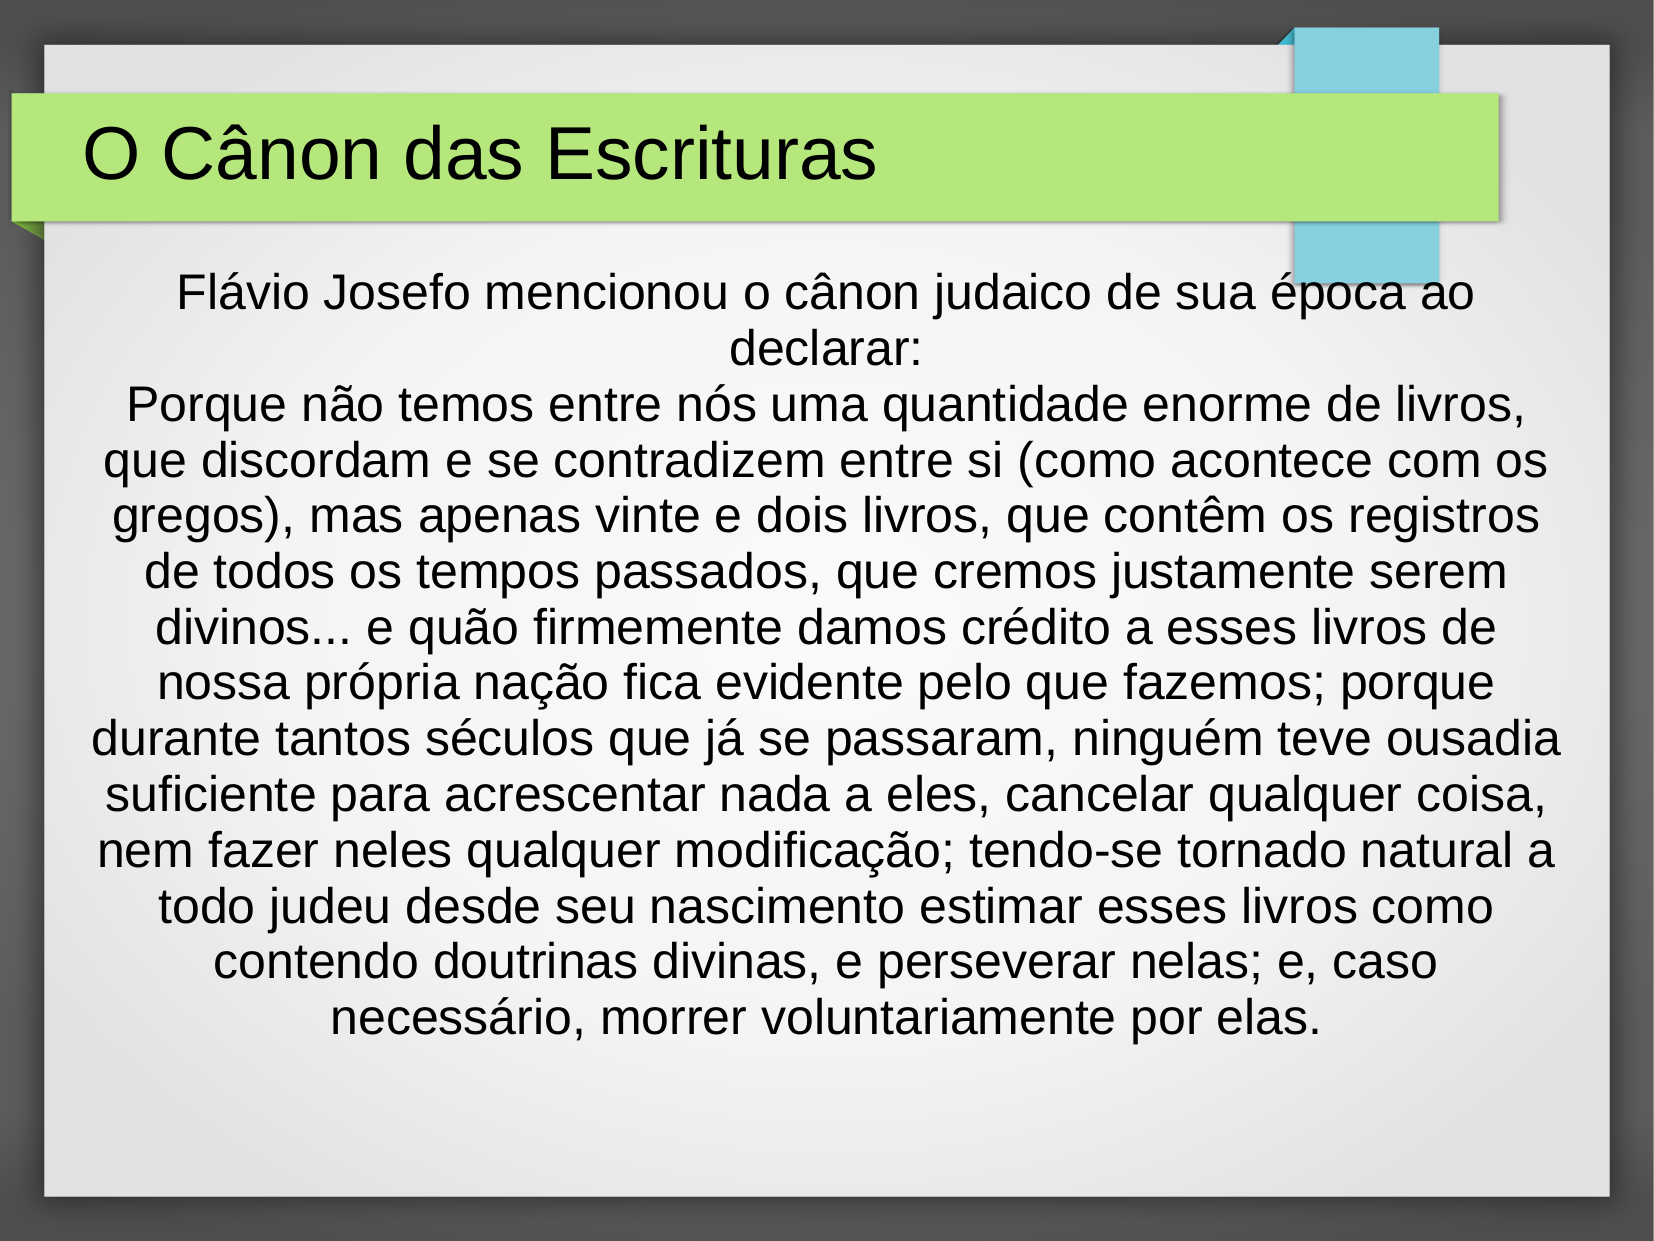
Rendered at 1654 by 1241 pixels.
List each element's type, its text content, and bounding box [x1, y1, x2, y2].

subtitle Flávio Josefo mencionou o cânon judaico de sua época ao declarar: Porque não temos entre nós uma quantidade enorme de livros, que discordam e se contradizem entre si (como acontece com os gregos), mas apenas vinte e dois livros, que contêm os registros de todos os tempos passados, que cremos justamente serem divinos... e quão firmemente damos crédito a esses livros de nossa própria nação fica evidente pelo que fazemos; porque durante tantos séculos que já se passaram, ninguém teve ousadia suficiente para acrescentar nada a eles, cancelar qualquer coisa, nem fazer neles qualquer modificação; tendo-se tornado natural a todo judeu desde seu nascimento estimar esses livros como contendo doutrinas divinas, e perseverar nelas; e, caso necessário, morrer voluntariamente por elas. [82, 260, 1571, 1049]
title O Cânon das Escrituras [82, 94, 1264, 213]
picture [0, 0, 1654, 1241]
